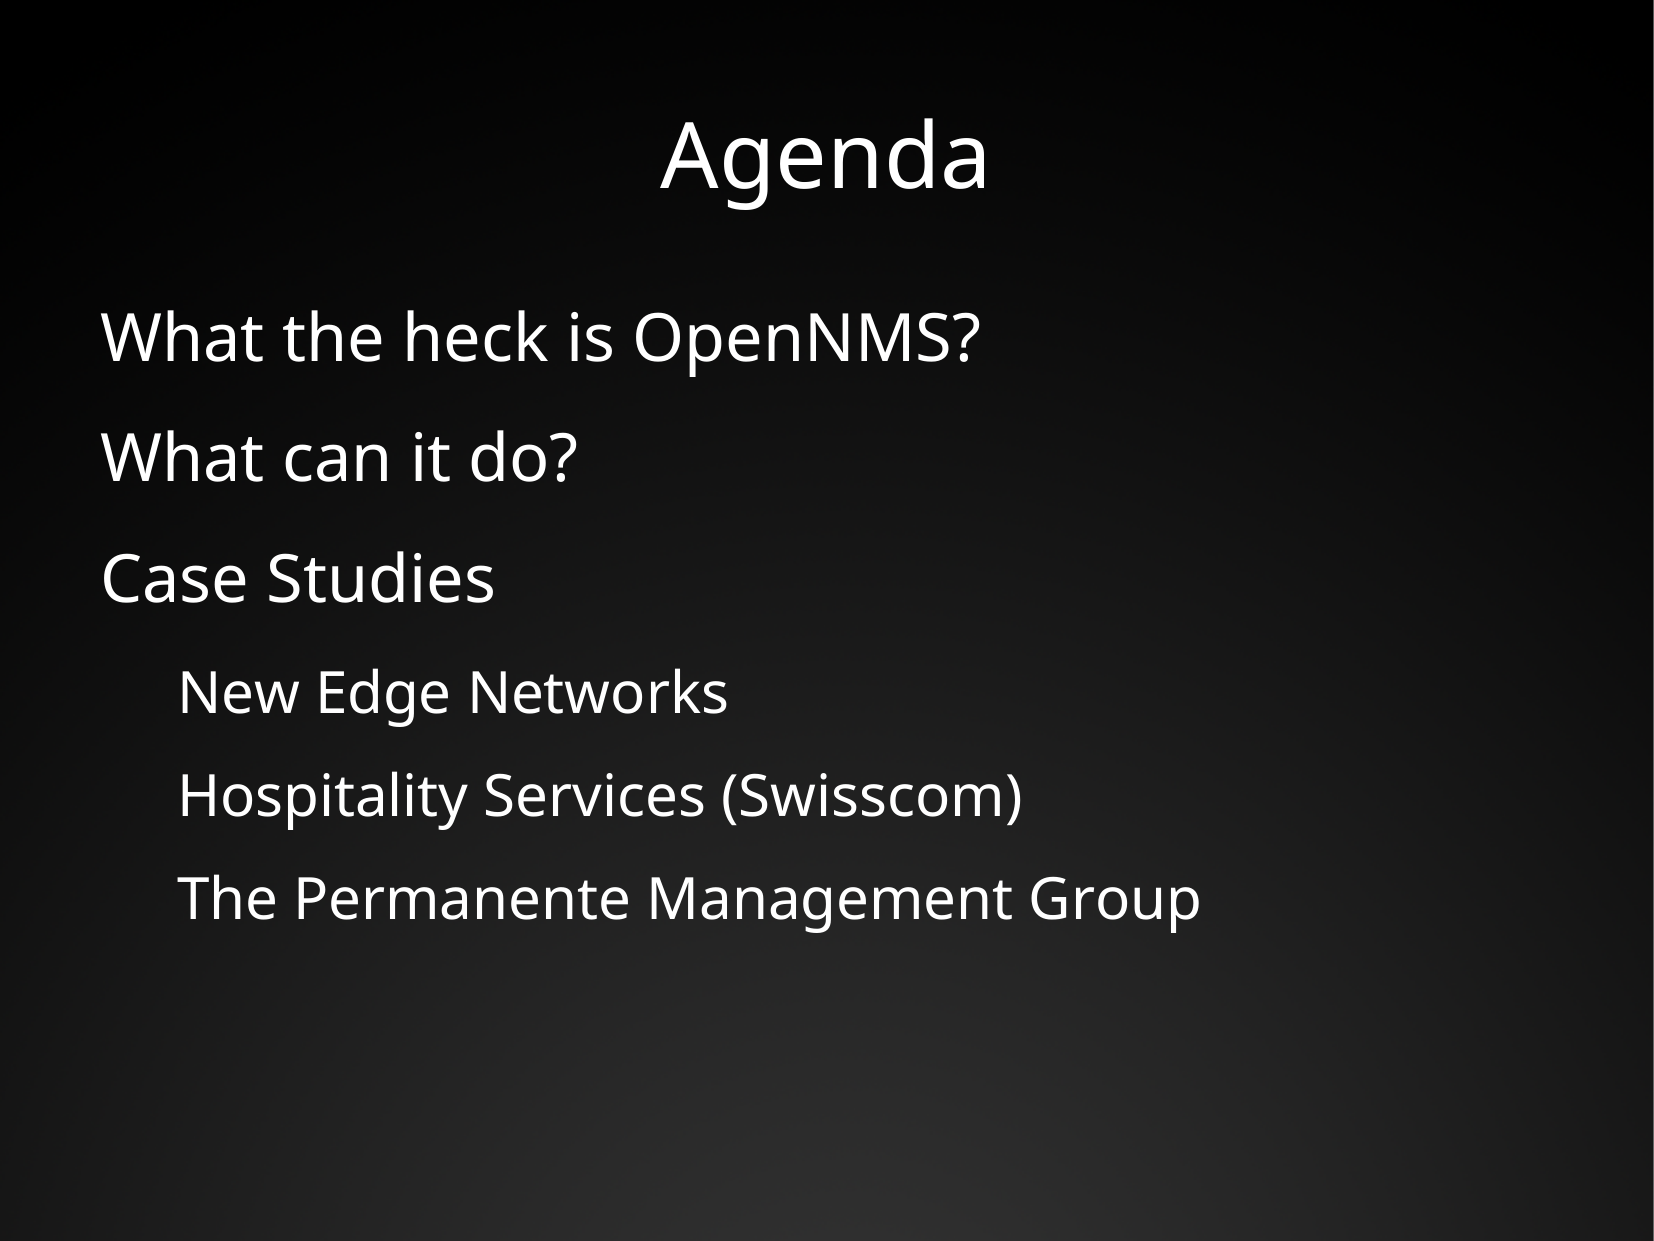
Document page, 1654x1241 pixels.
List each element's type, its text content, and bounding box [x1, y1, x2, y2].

list What the heck is OpenNMS? What can it do? Case Studies New Edge Networks Hospitality Services (Swisscom) The Permanente Management Group [82, 290, 1571, 1094]
title Agenda [82, 49, 1571, 257]
picture [0, 0, 1654, 1241]
